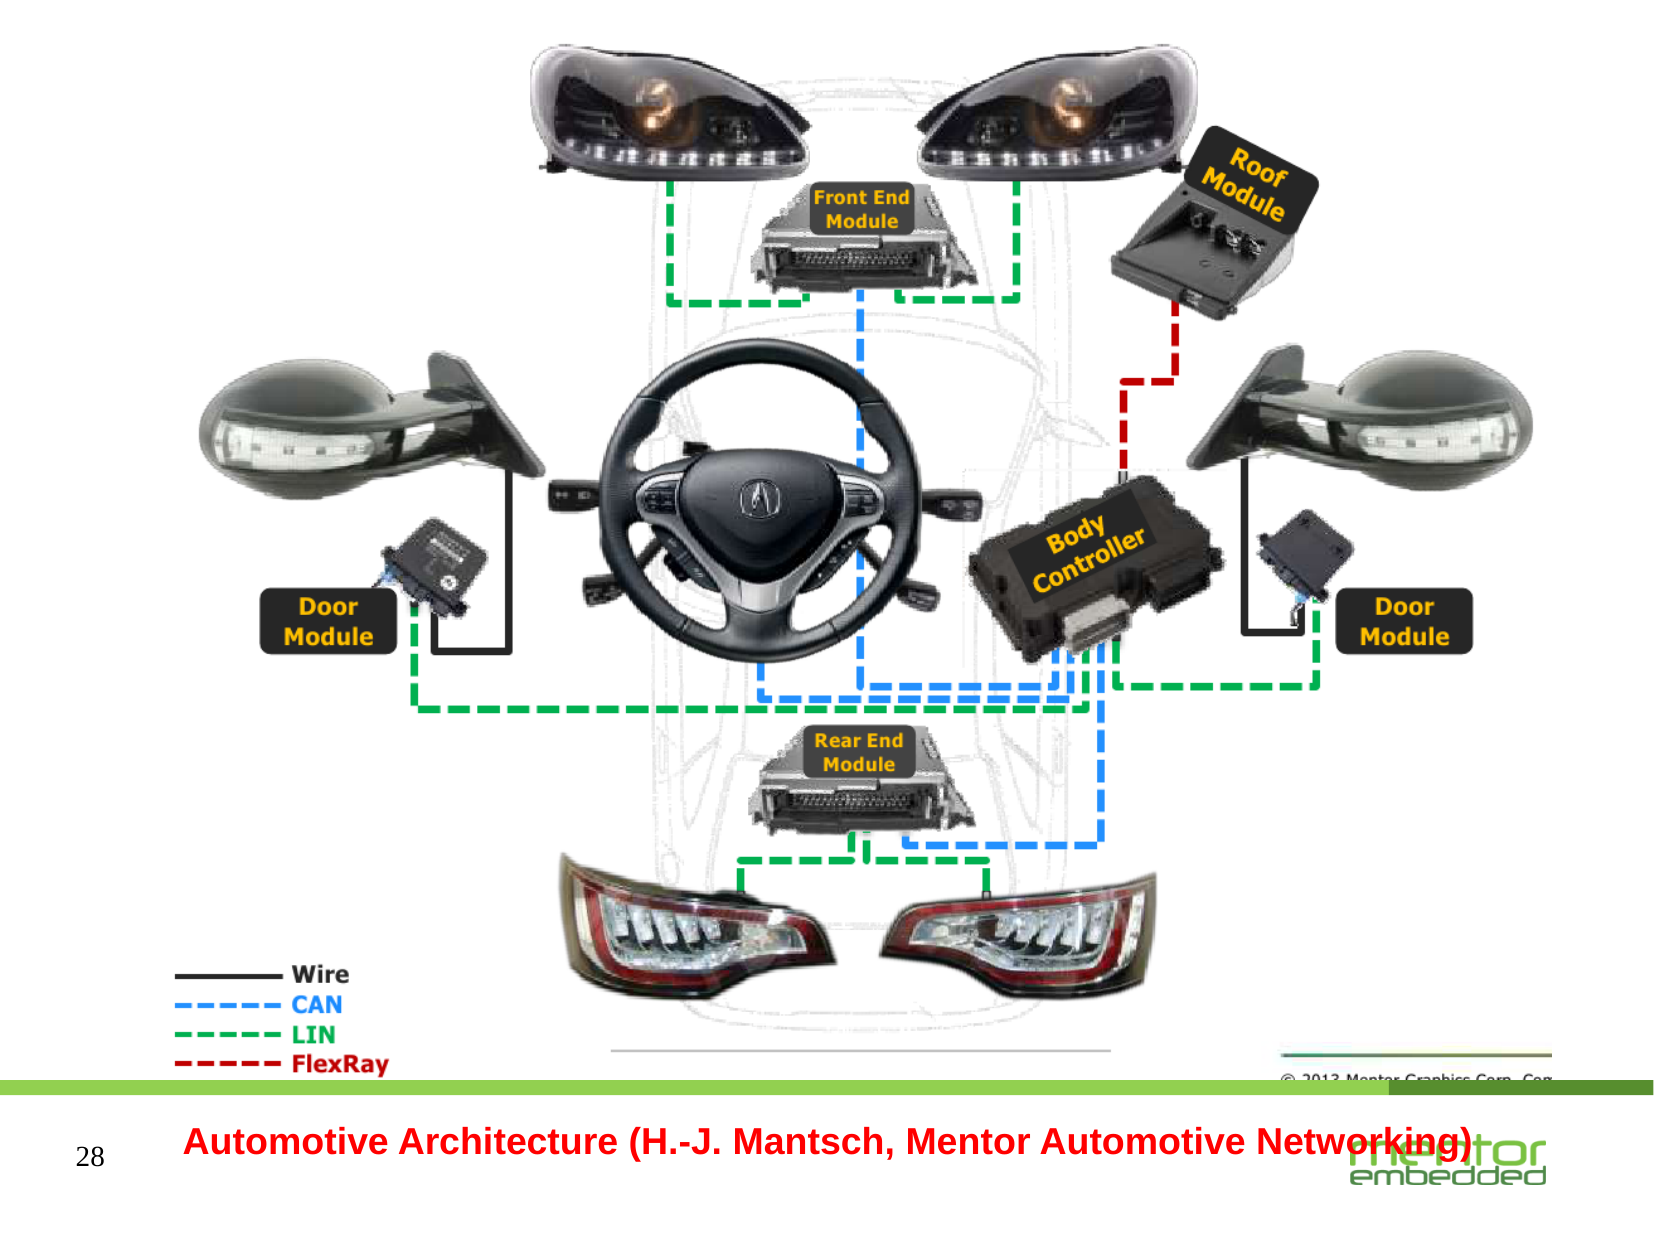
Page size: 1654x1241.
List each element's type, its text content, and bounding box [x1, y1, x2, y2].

text_box Automotive Architecture (H.-J. Mantsch, Mentor Automotive Networking) [167, 1113, 1486, 1171]
picture [1350, 1134, 1546, 1185]
picture [165, 29, 1552, 1081]
